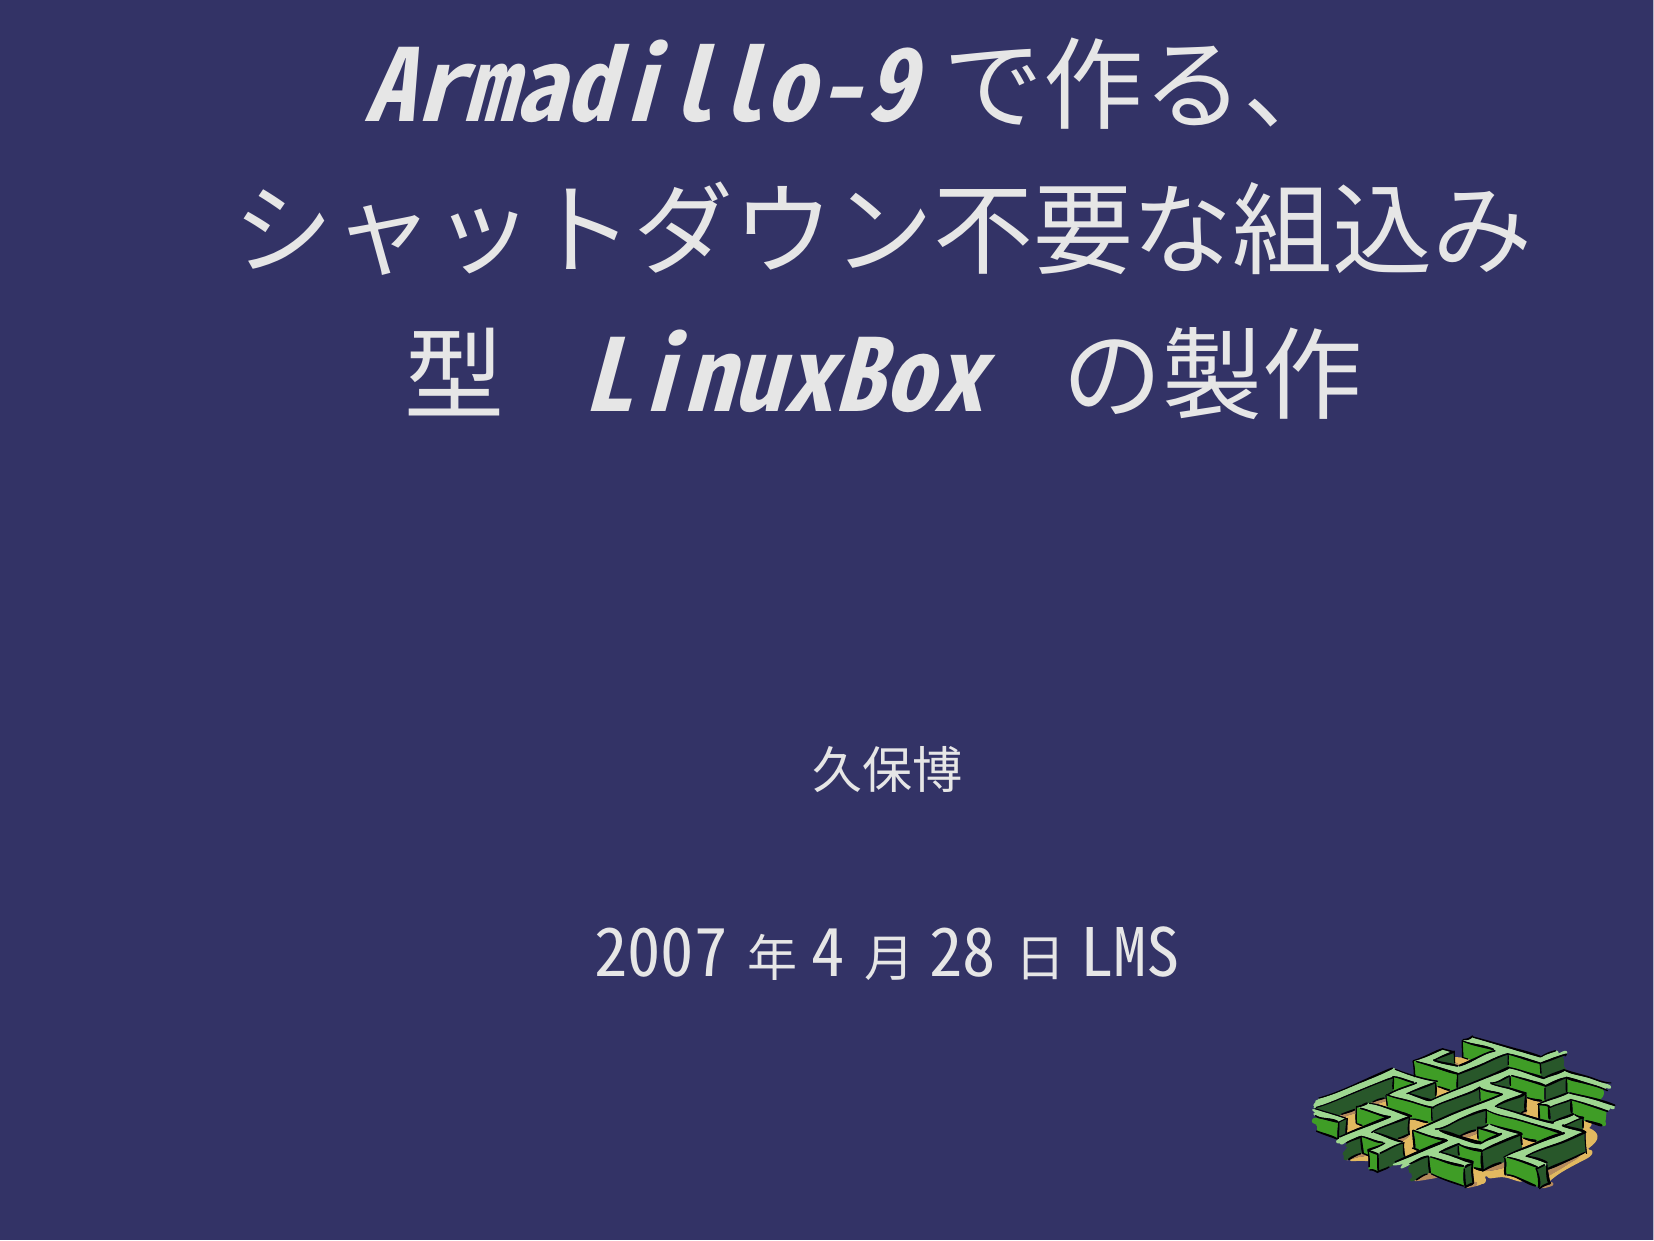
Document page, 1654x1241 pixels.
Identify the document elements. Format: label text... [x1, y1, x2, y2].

subtitle 久保博 2007年4月28日LMS [174, 561, 1565, 1166]
title Armadillo-9で作る、 シャットダウン不要な組込み型 LinuxBox の製作 [147, 59, 1560, 387]
